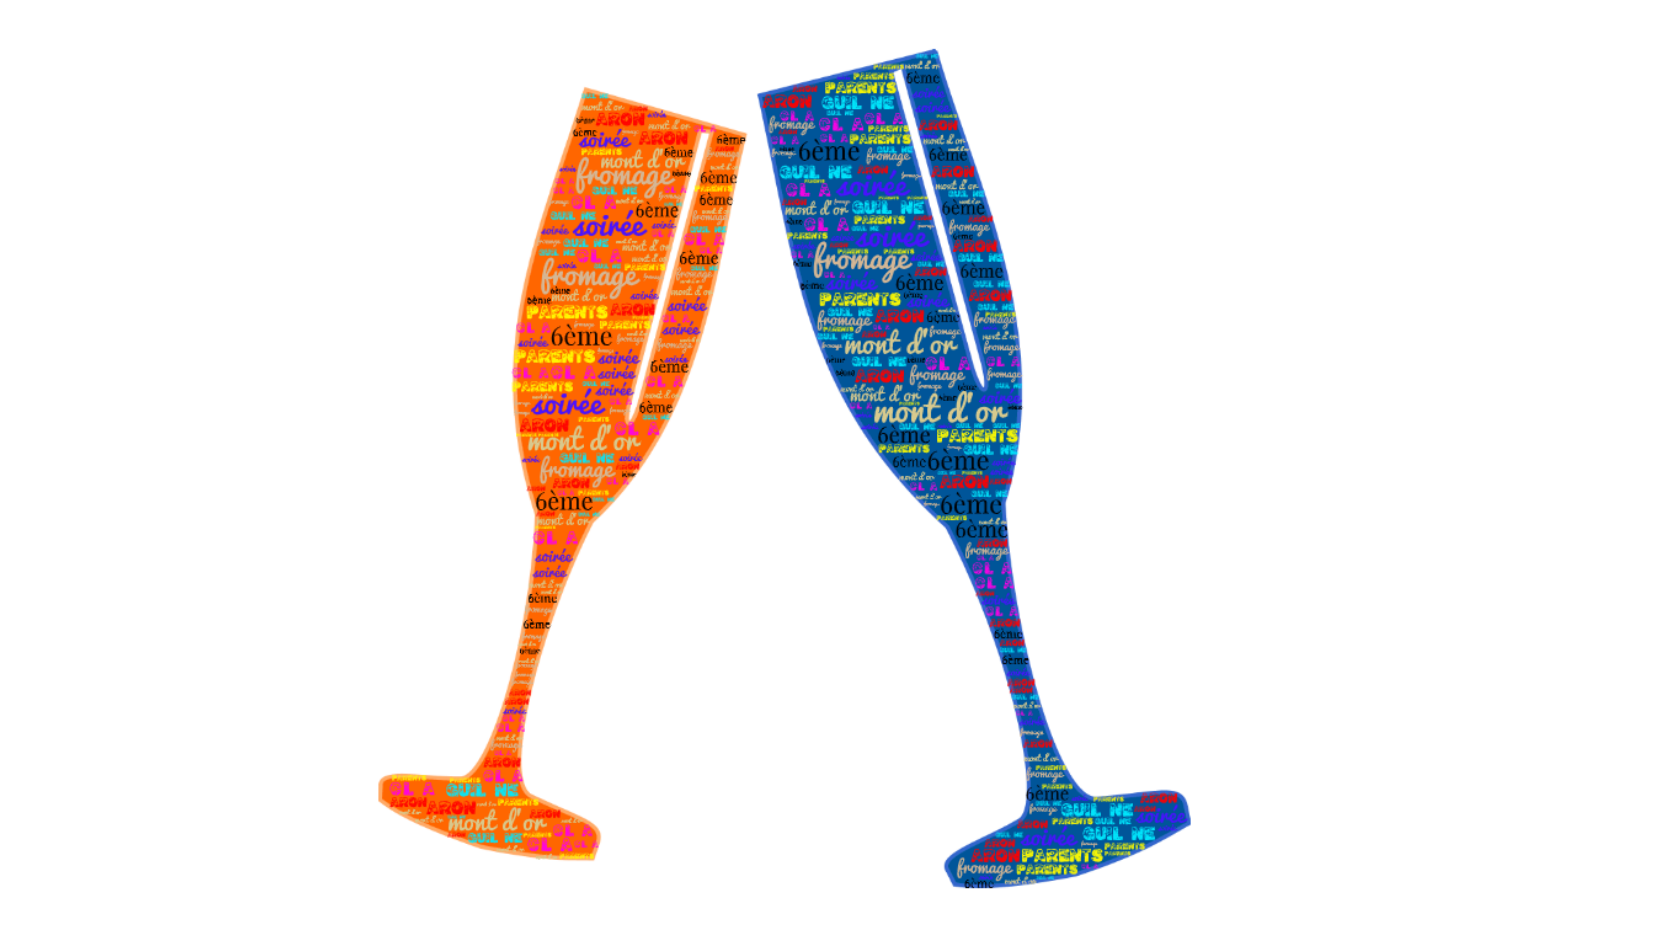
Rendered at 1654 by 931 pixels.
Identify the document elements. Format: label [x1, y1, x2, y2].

picture [366, 35, 1193, 896]
